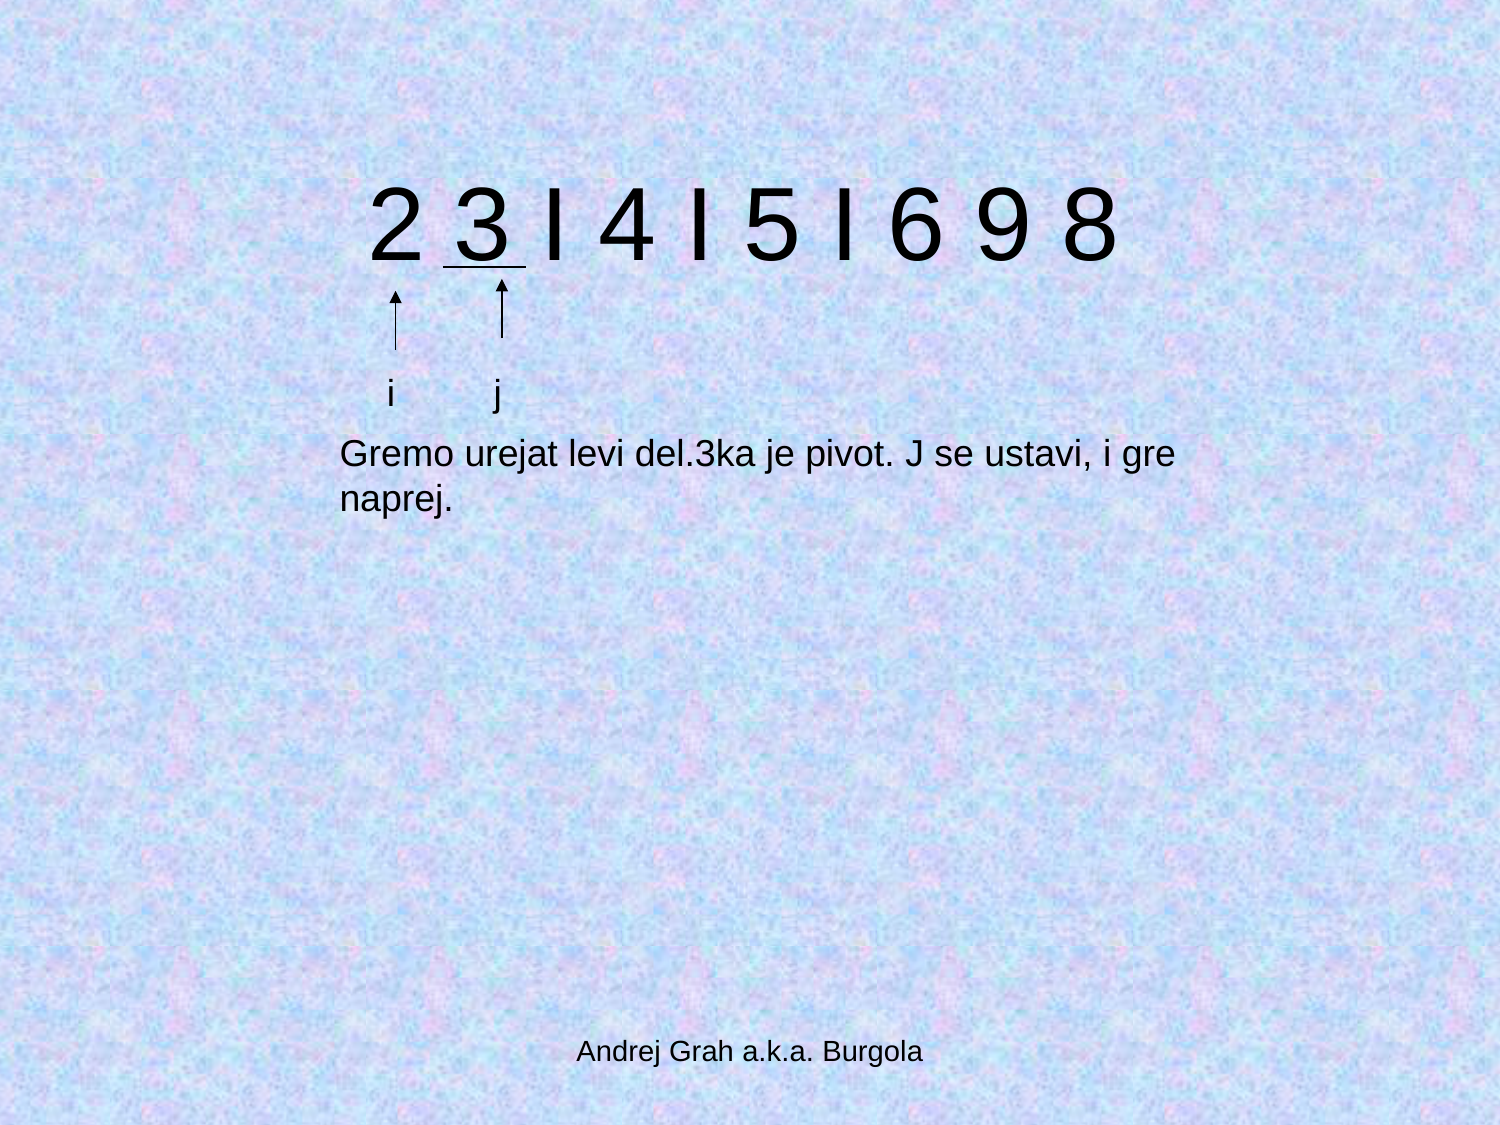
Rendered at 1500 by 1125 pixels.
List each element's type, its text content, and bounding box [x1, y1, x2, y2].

text_box Gremo urejat levi del.3ka je pivot. J se ustavi, i gre naprej. [324, 420, 1247, 527]
text_box Andrej Grah a.k.a. Burgola [512, 1024, 988, 1103]
text_box j [478, 361, 517, 423]
picture [0, 0, 1500, 1125]
text_box 2 3 I 4 I 5 I 6 9 8 [159, 148, 1329, 290]
text_box i [372, 361, 408, 423]
